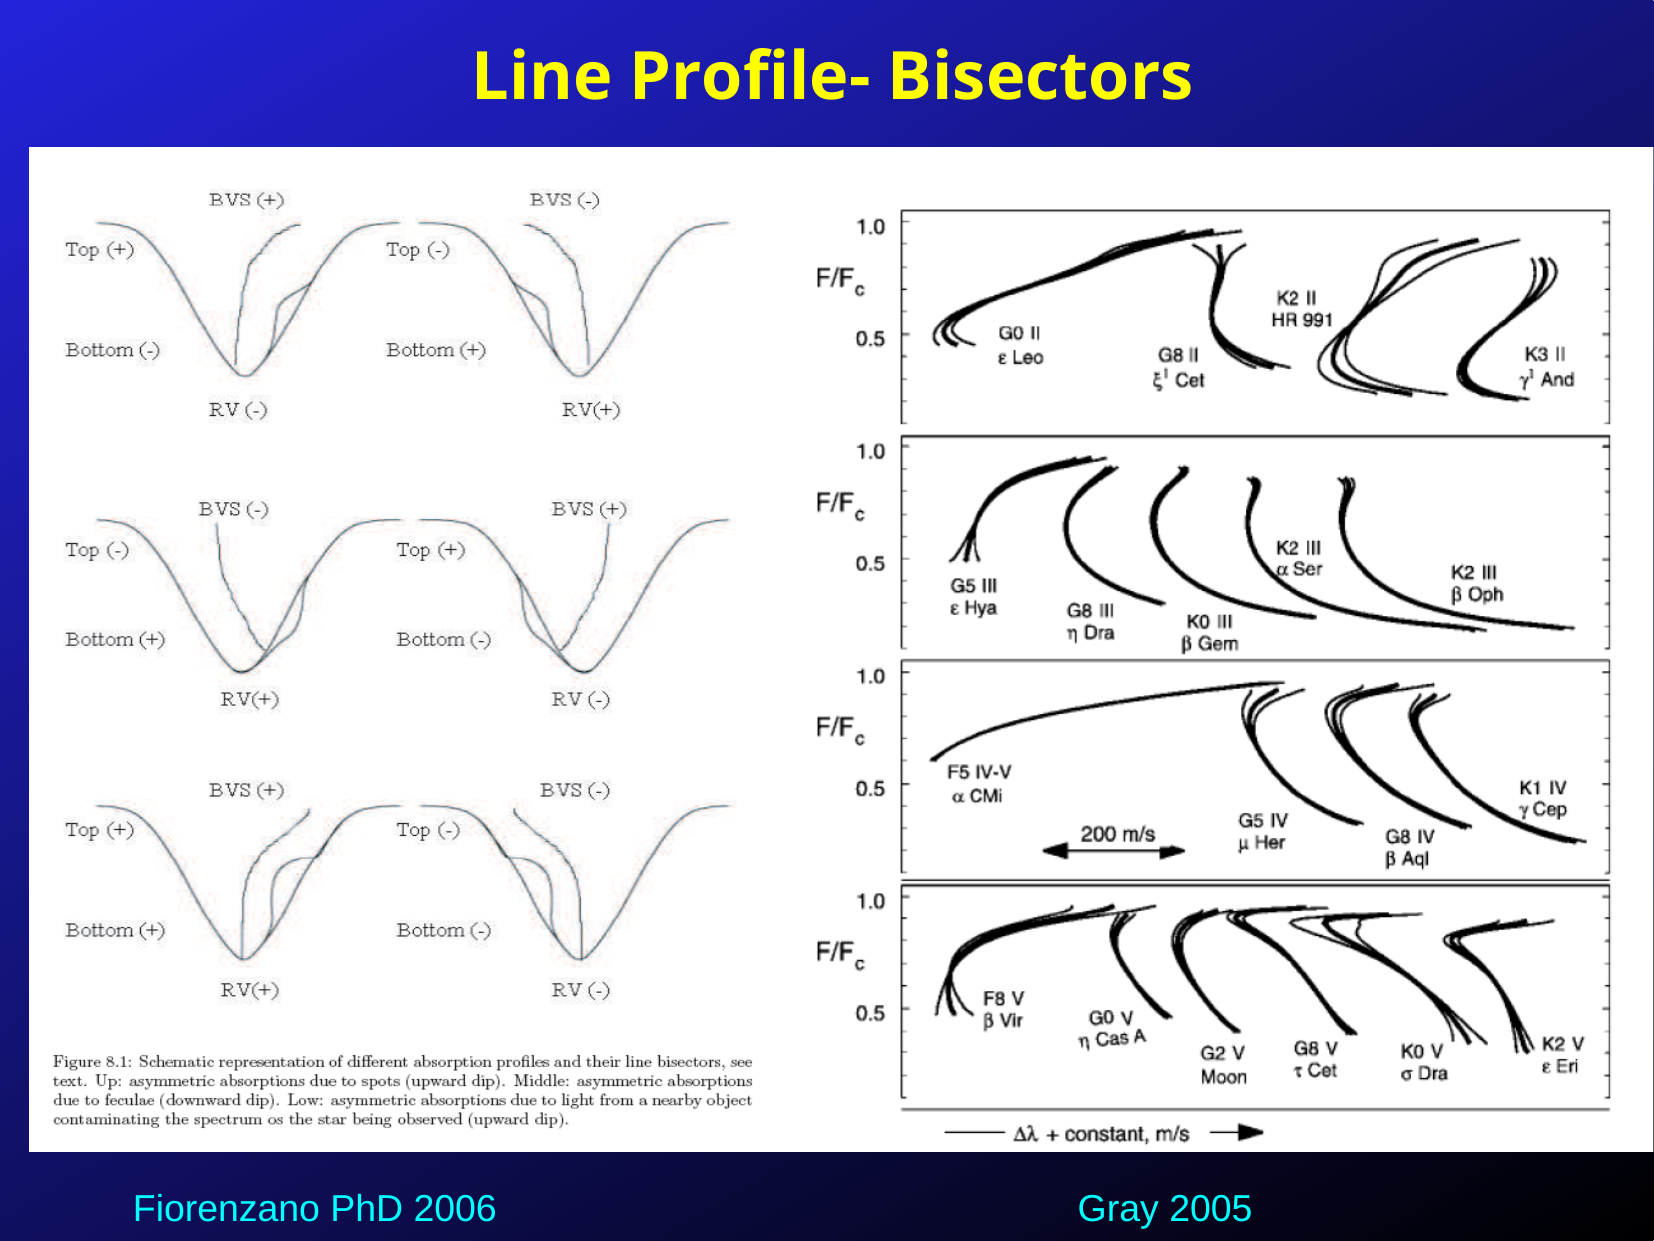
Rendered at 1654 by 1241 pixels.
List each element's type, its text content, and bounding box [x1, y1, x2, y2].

text_box Fiorenzano PhD 2006 [118, 1180, 680, 1240]
text_box Gray 2005 [1062, 1180, 1418, 1240]
picture [29, 147, 1654, 1152]
title Line Profile- Bisectors [88, 27, 1577, 119]
